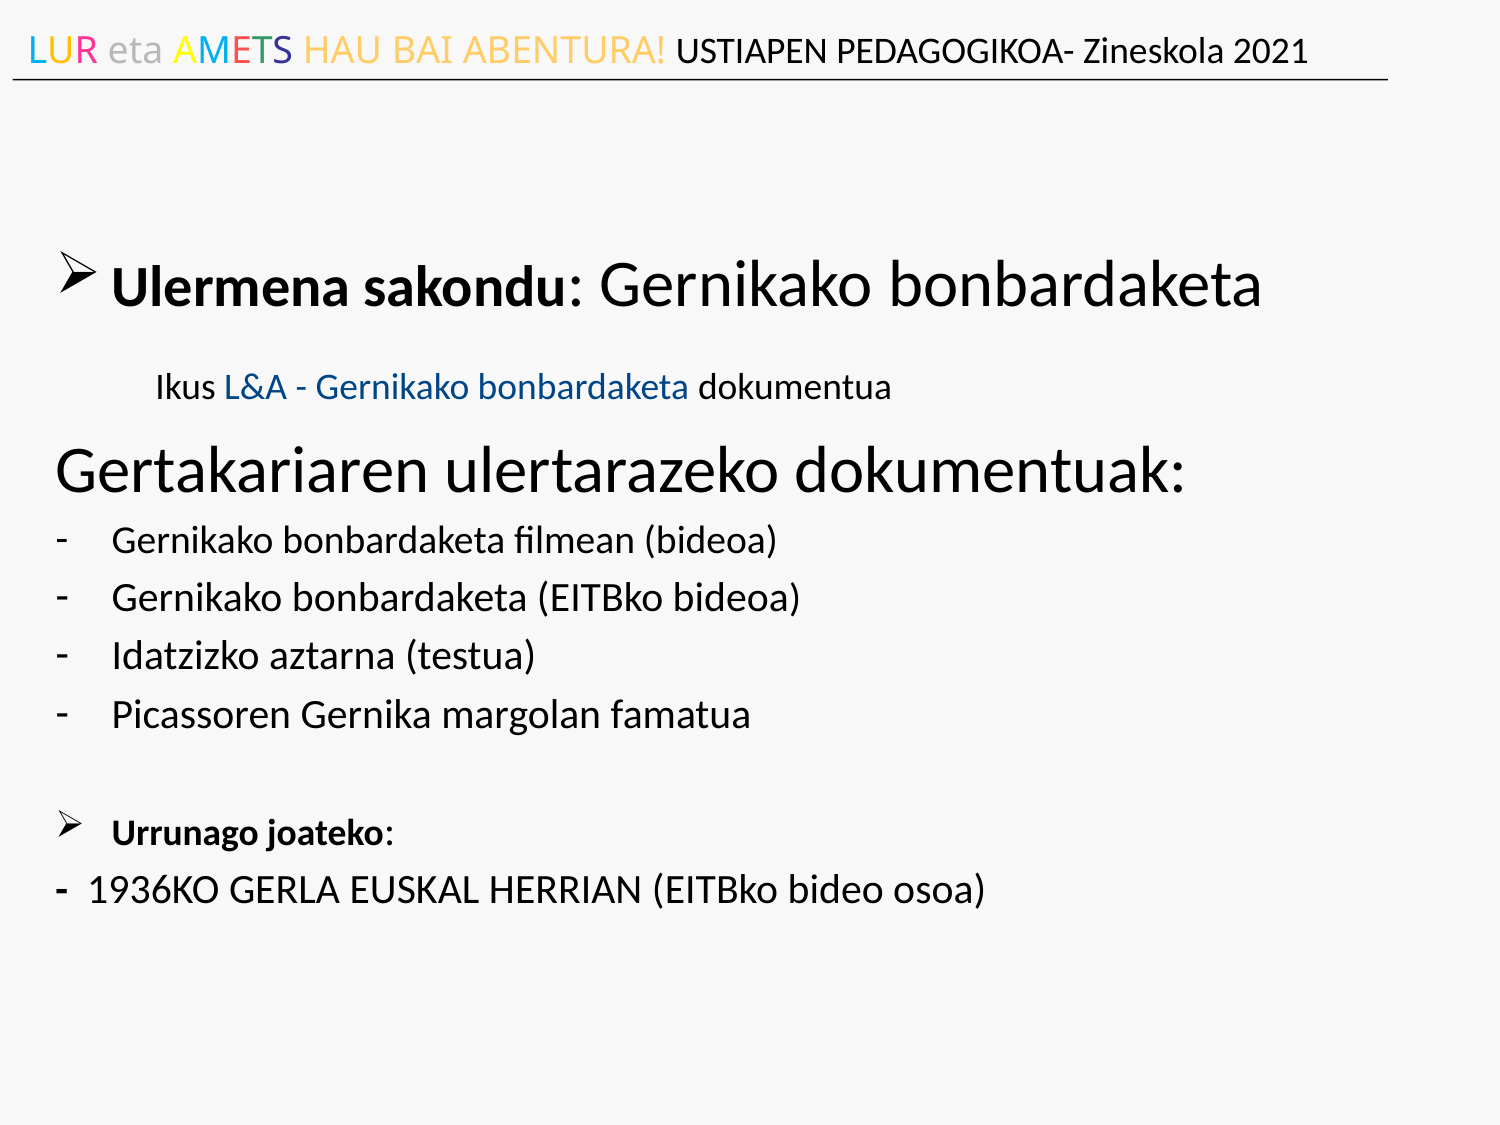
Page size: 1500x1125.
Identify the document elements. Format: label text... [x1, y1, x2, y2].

list Ulermena sakondu: Gernikako bonbardaketa Ikus L&A - Gernikako bonbardaketa dokumentua Gertakariaren ulertarazeko dokumentuak: Gernikako bonbardaketa filmean (bideoa) Gernikako bonbardaketa (EITBko bideoa) Idatzizko aztarna (testua) Picassoren Gernika margolan famatua Urrunago joateko: - 1936KO GERLA EUSKAL HERRIAN (EITBko bideo osoa) [40, 231, 1391, 945]
text_box LUR eta AMETS HAU BAI ABENTURA! USTIAPEN PEDAGOGIKOA- Zineskola 2021 [12, 19, 1425, 79]
